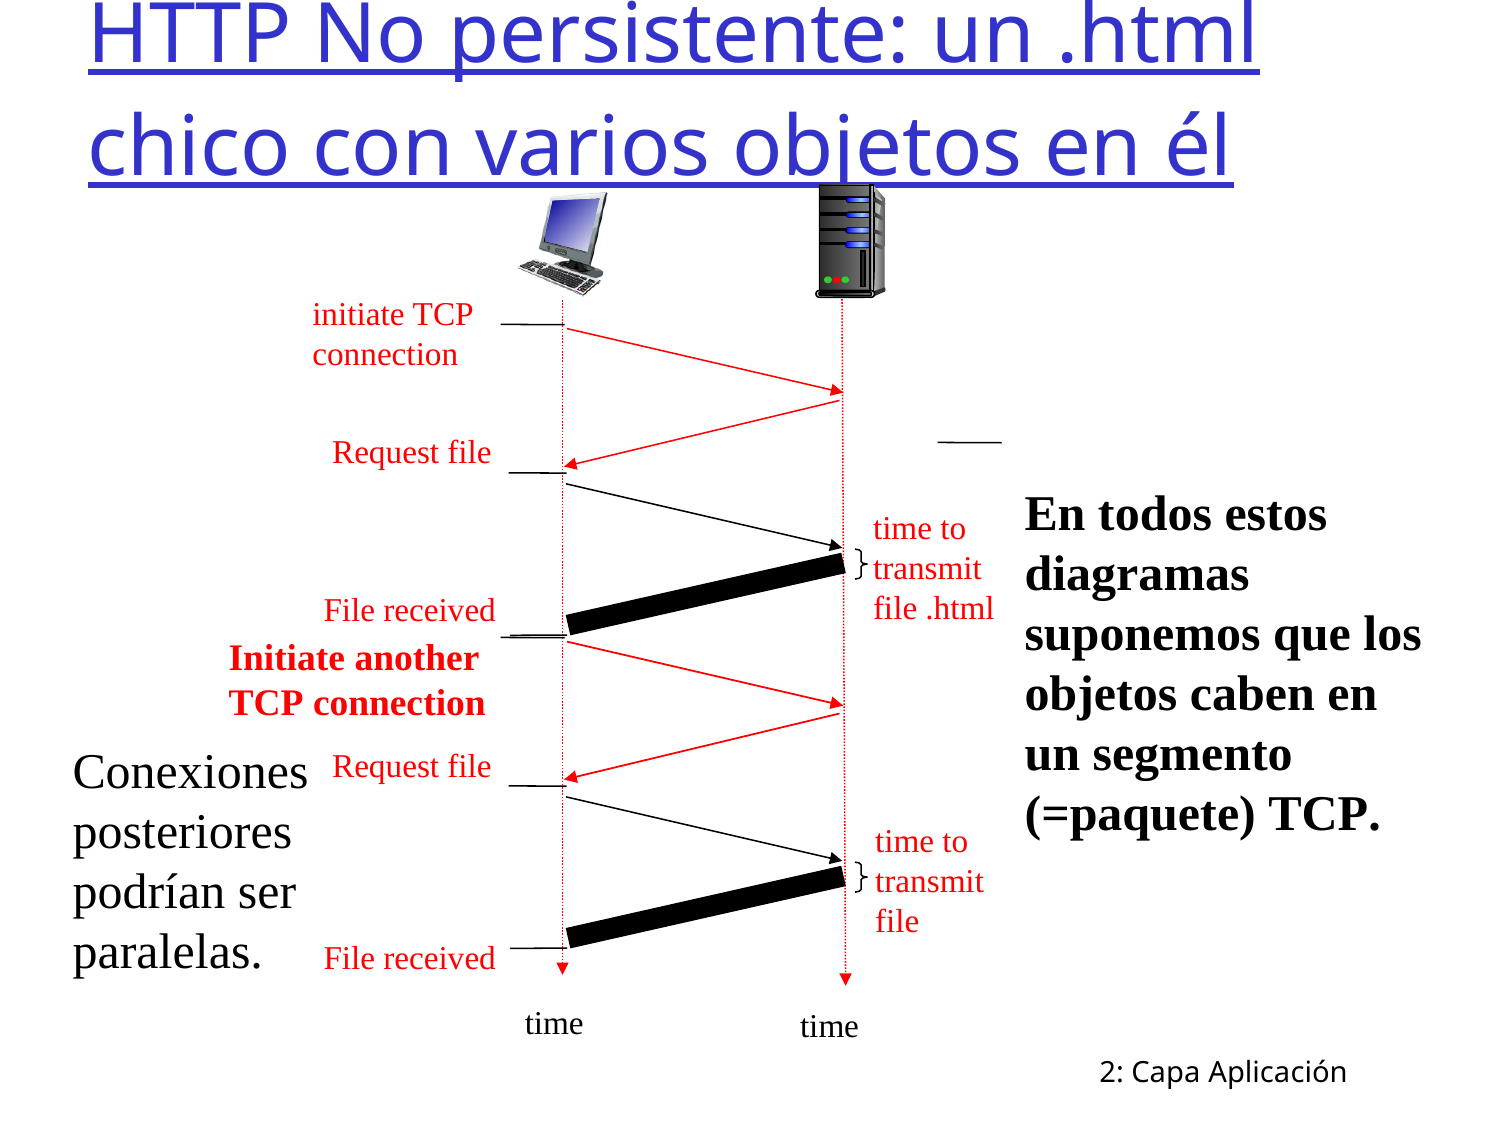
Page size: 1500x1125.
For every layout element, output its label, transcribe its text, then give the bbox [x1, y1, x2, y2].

text_box [815, 184, 886, 298]
text_box Conexiones posteriores podrían ser paralelas. [57, 731, 375, 987]
text_box Initiate another TCP connection [213, 625, 505, 731]
text_box File received [375, 928, 512, 984]
text_box En todos estos diagramas suponemos que los objetos caben en un segmento (=paquete) TCP. [1009, 473, 1459, 849]
title HTTP No persistente: un .html chico con varios objetos en él [87, 0, 1463, 185]
text_box Request file [375, 736, 508, 792]
text_box initiate TCP connection [297, 284, 490, 381]
picture [495, 187, 610, 304]
text_box time to transmit file [860, 811, 1008, 948]
text_box time [509, 993, 599, 1050]
text_box time to transmit file .html [858, 498, 1009, 635]
text_box time [785, 996, 875, 1053]
text_box File received [308, 580, 512, 636]
text_box [543, 198, 600, 252]
text_box Request file [317, 423, 508, 479]
